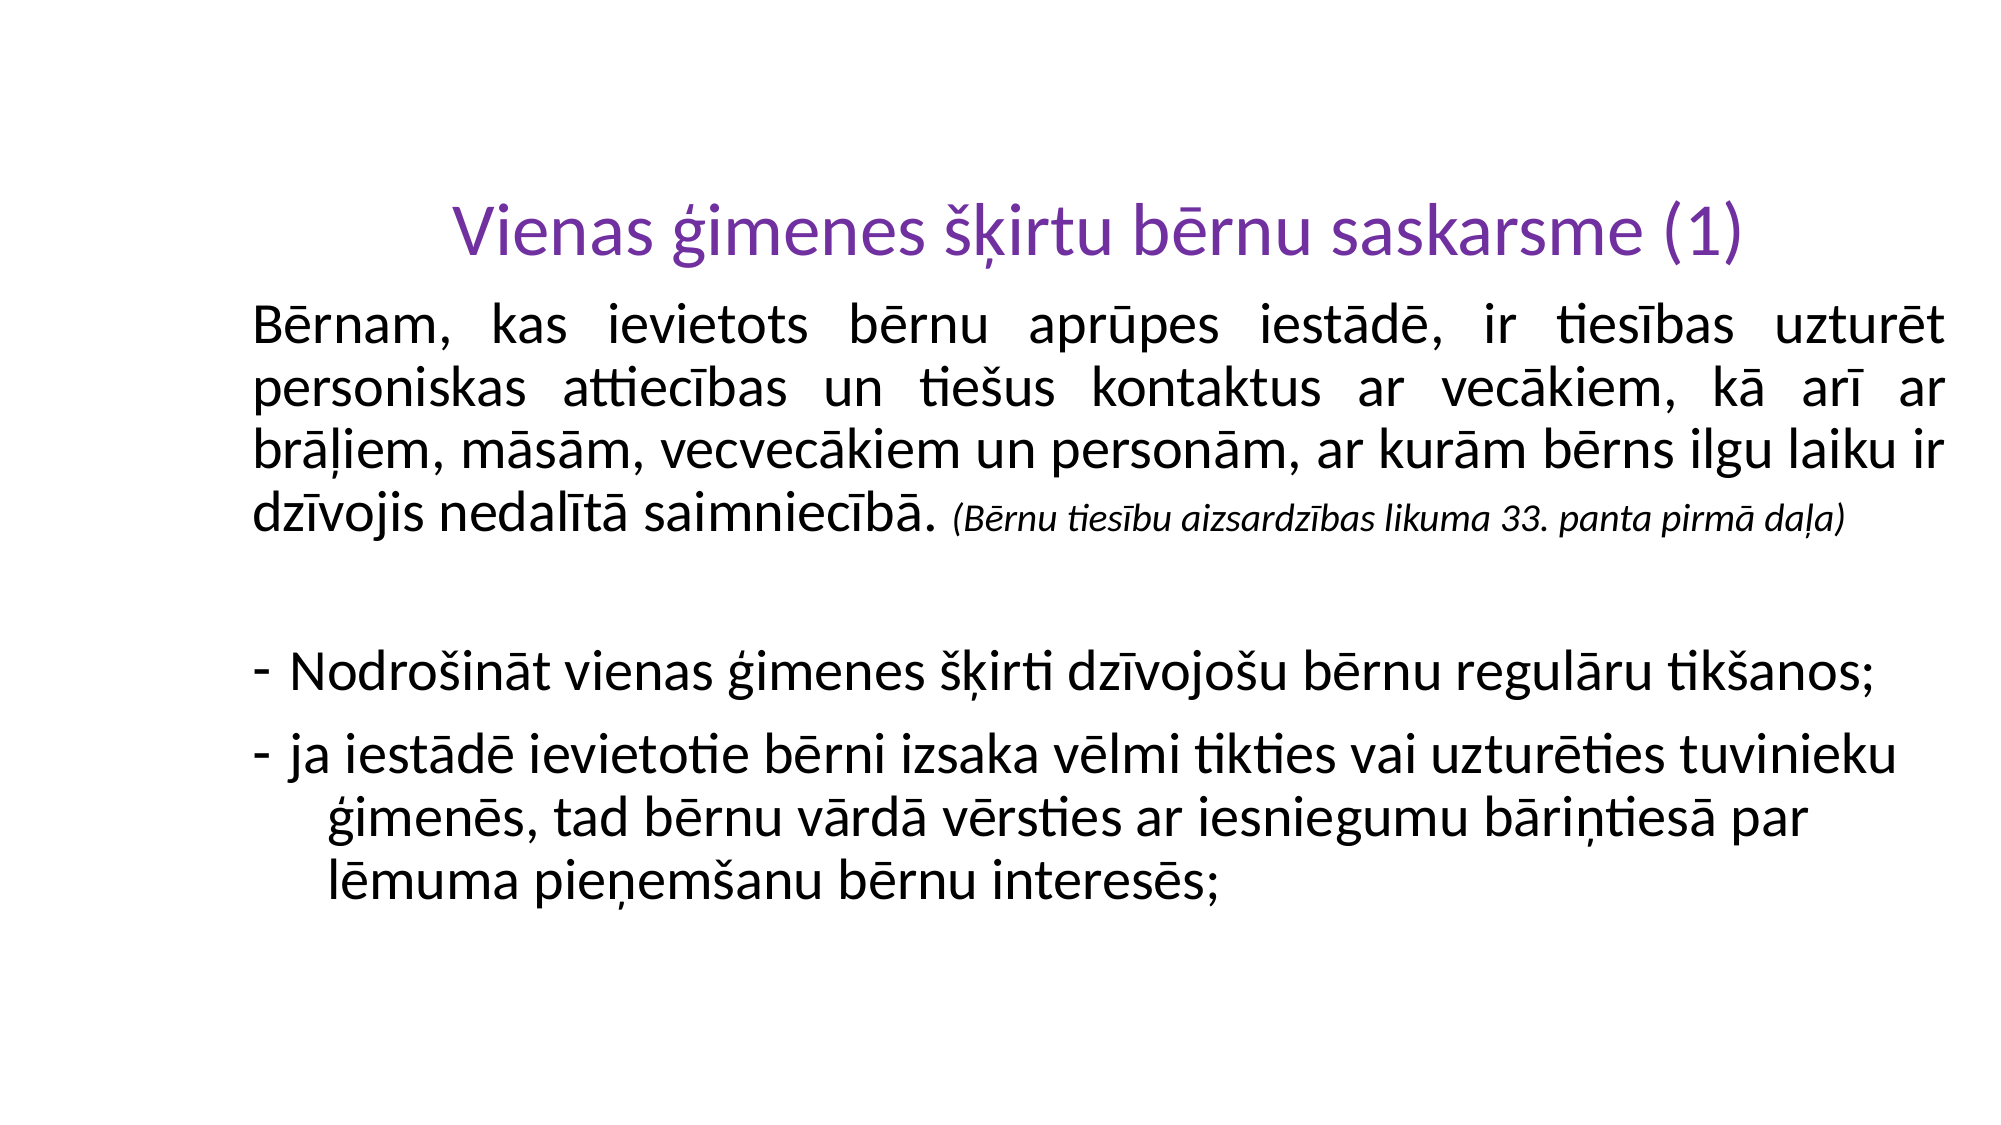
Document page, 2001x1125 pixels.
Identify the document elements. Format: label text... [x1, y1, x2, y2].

list Vienas ģimenes šķirtu bērnu saskarsme (1) Bērnam, kas ievietots bērnu aprūpes iestādē, ir tiesības uzturēt personiskas attiecības un tiešus kontaktus ar vecākiem, kā arī ar brāļiem, māsām, vecvecākiem un personām, ar kurām bērns ilgu laiku ir dzīvojis nedalītā saimniecībā. (Bērnu tiesību aizsardzības likuma 33. panta pirmā daļa) Nodrošināt vienas ģimenes šķirti dzīvojošu bērnu regulāru tikšanos; ja iestādē ievietotie bērni izsaka vēlmi tikties vai uzturēties tuvinieku ģimenēs, tad bērnu vārdā vērsties ar iesniegumu bāriņtiesā par lēmuma pieņemšanu bērnu interesēs; [237, 183, 1963, 1059]
